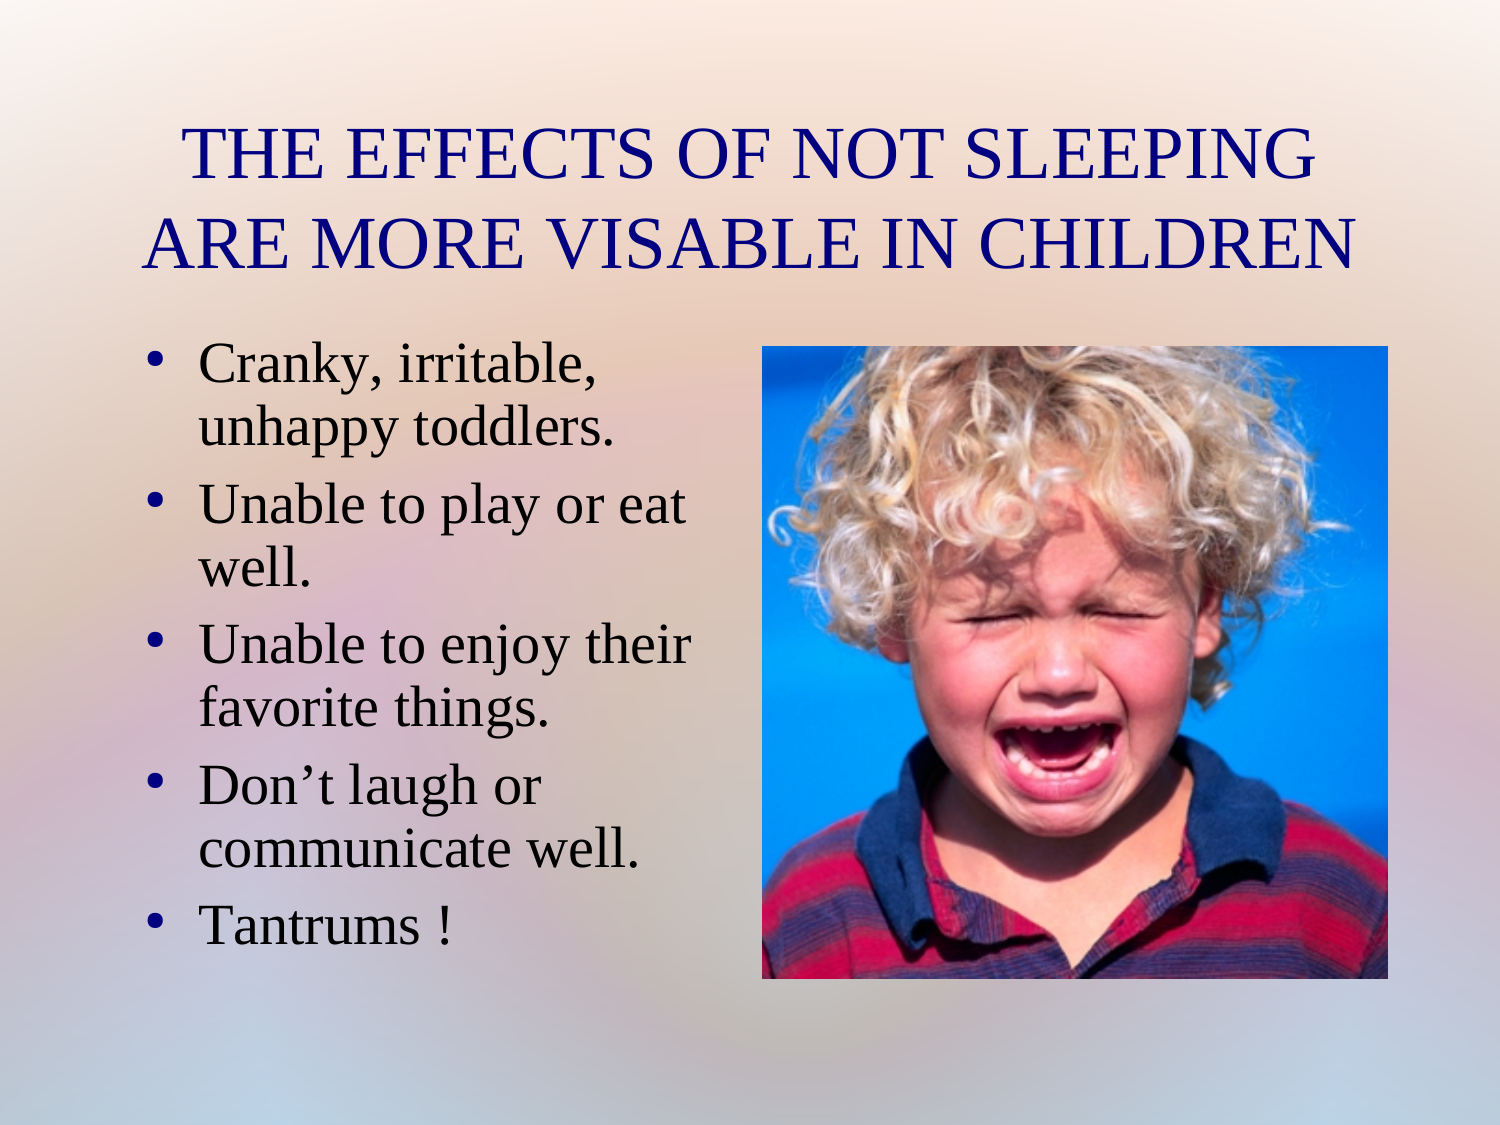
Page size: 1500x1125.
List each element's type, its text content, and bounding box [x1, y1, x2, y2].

picture [0, 0, 1500, 1125]
list Cranky, irritable, unhappy toddlers. Unable to play or eat well. Unable to enjoy their favorite things. Don’t laugh or communicate well. Tantrums ! [112, 324, 738, 1001]
title THE EFFECTS OF NOT SLEEPING ARE MORE VISABLE IN CHILDREN [112, 96, 1388, 292]
